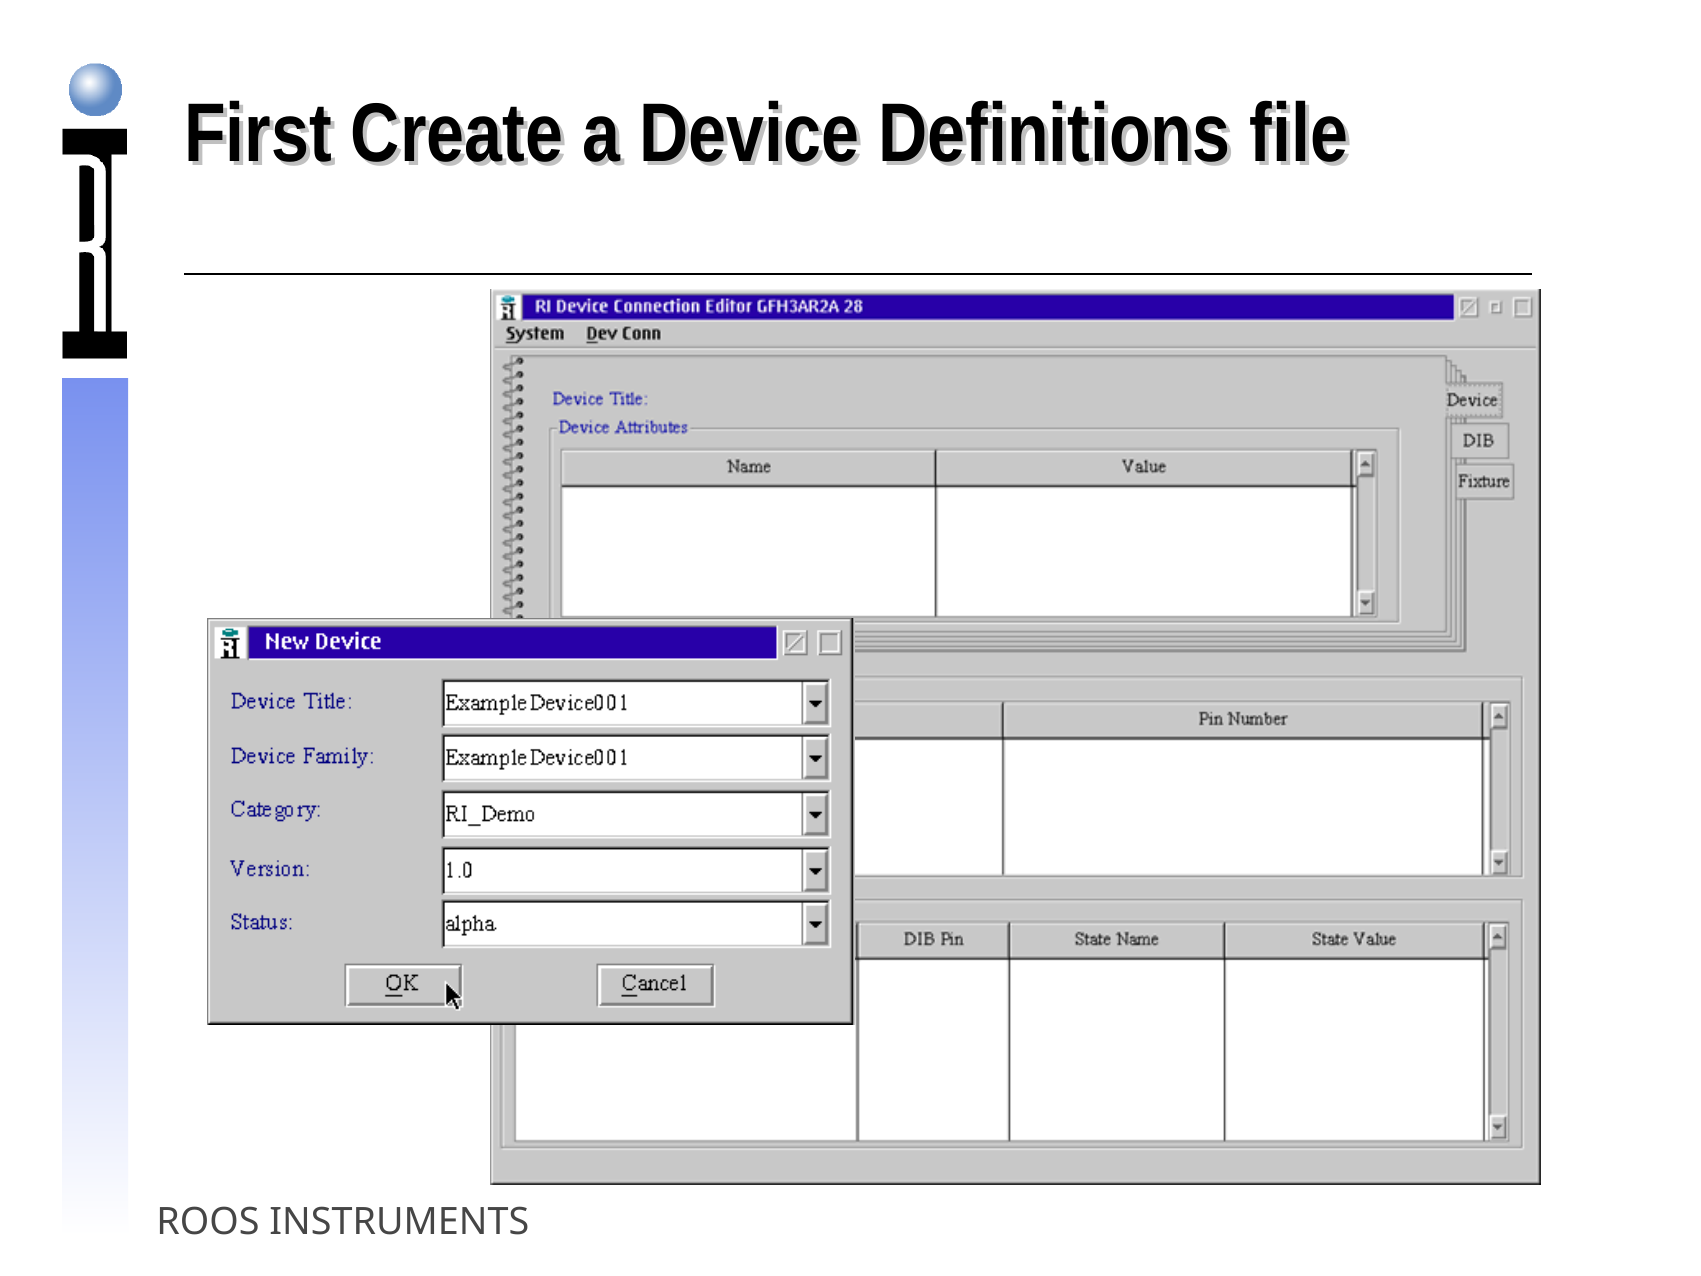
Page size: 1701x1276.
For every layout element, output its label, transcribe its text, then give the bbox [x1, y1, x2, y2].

text_box First Create a Device Definitions file [184, 92, 1539, 268]
text_box [66, 19, 1652, 92]
picture [207, 289, 1541, 1185]
